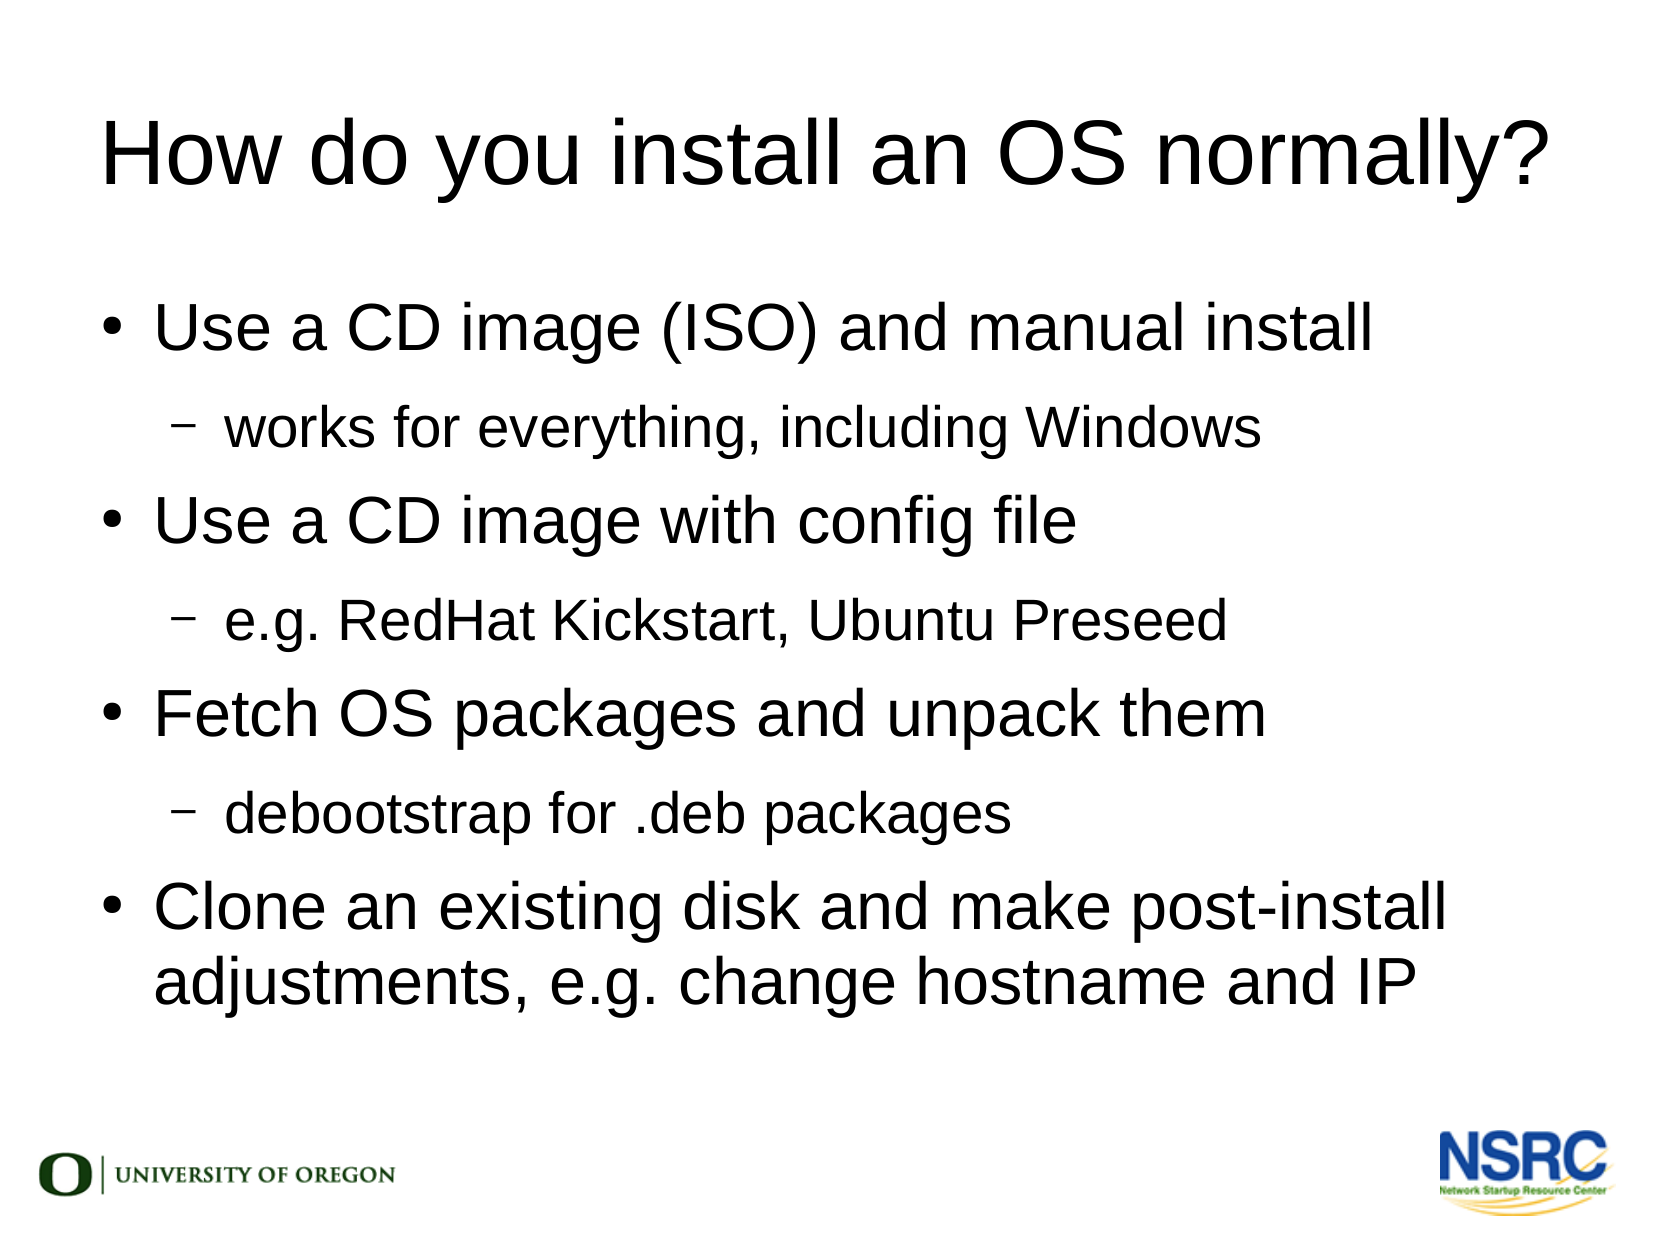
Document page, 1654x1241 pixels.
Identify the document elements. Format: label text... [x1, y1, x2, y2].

picture [37, 1151, 397, 1198]
picture [1440, 1130, 1616, 1216]
title How do you install an OS normally? [82, 49, 1571, 257]
list Use a CD image (ISO) and manual install works for everything, including Windows Use a CD image with config file e.g. RedHat Kickstart, Ubuntu Preseed Fetch OS packages and unpack them debootstrap for .deb packages Clone an existing disk and make post-install adjustments, e.g. change hostname and IP [82, 290, 1571, 1066]
